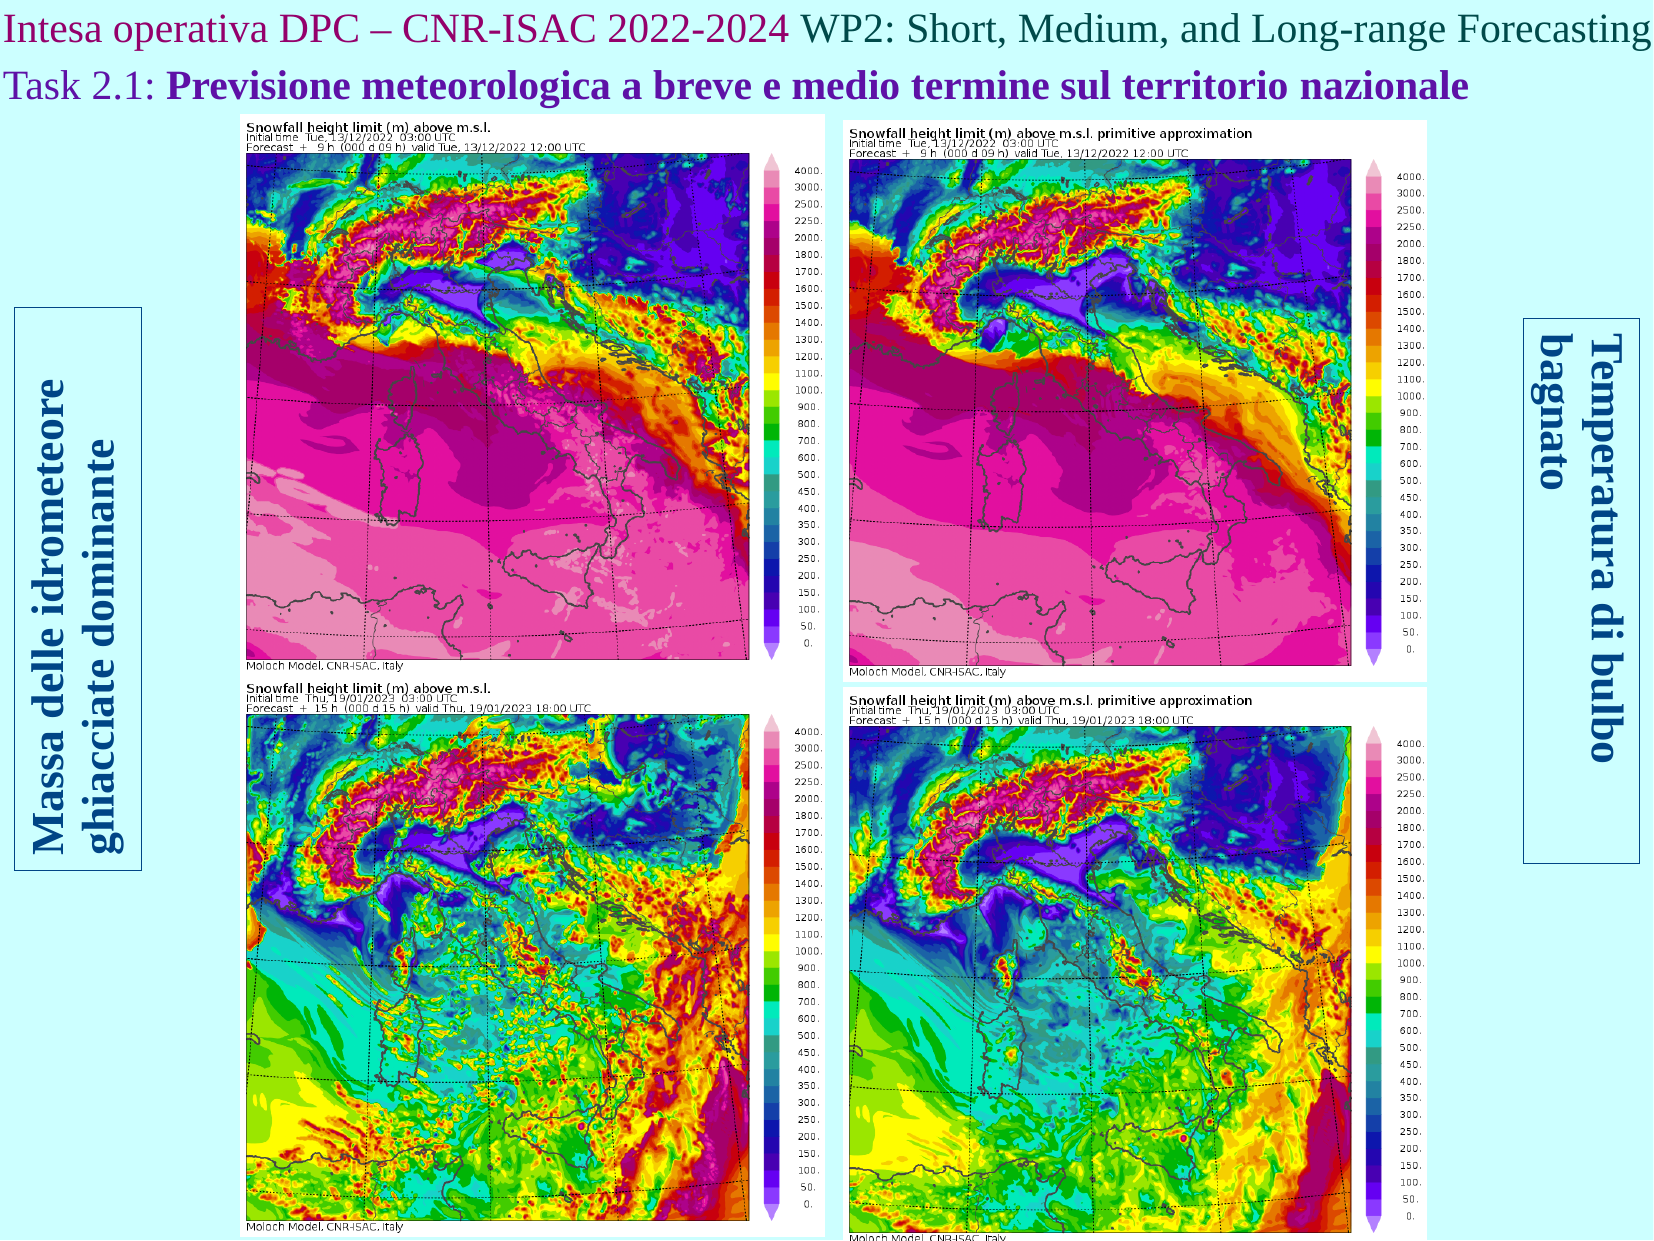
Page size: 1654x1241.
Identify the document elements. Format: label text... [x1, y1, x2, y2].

picture [843, 687, 1427, 1241]
text_box Intesa operativa DPC – CNR-ISAC 2022-2024 WP2: Short, Medium, and Long-range Forecasting Task 2.1: Previsione meteorologica a breve e medio termine sul territorio nazionale [0, 2, 1654, 148]
text_box Massa delle idrometeore ghiacciate dominante [14, 307, 142, 871]
picture [240, 114, 825, 1237]
picture [843, 120, 1427, 682]
text_box Temperatura di bulbo bagnato [1523, 318, 1640, 864]
